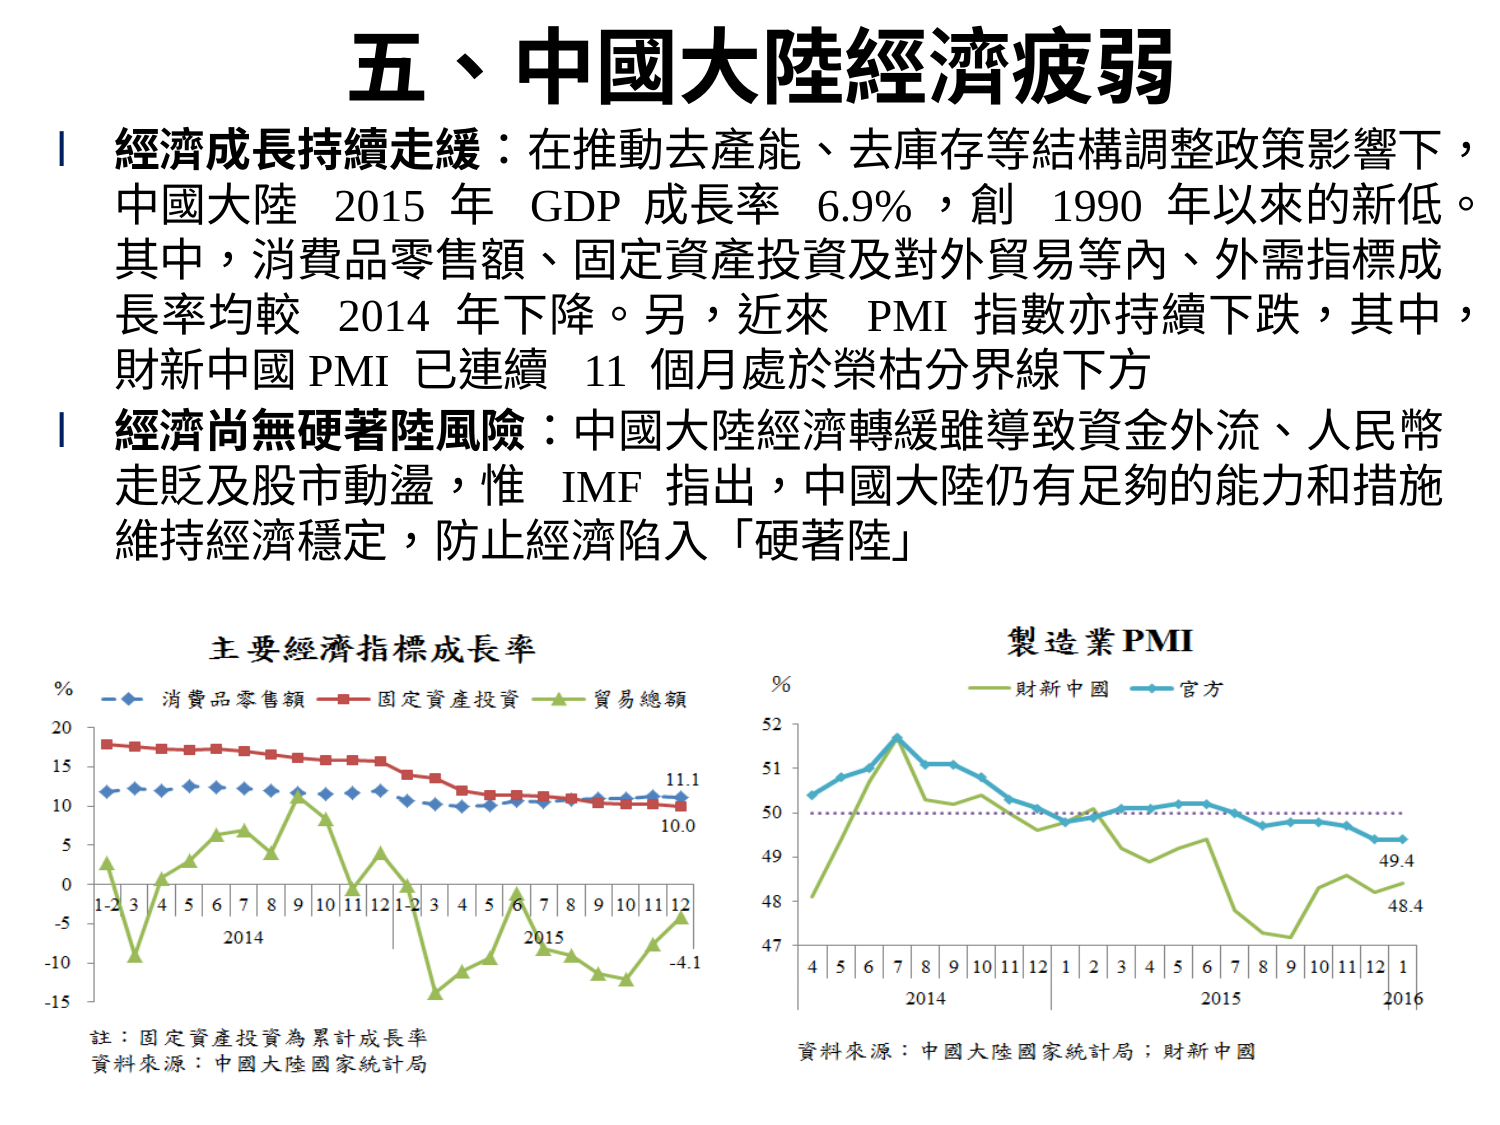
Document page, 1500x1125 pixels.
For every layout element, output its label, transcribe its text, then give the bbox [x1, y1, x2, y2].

text_box 經濟成長持續走緩：在推動去產能、去庫存等結構調整政策影響下，中國大陸 2015 年 GDP 成長率 6.9%，創 1990 年以來的新低。其中，消費品零售額、固定資產投資及對外貿易等內、外需指標成長率均較 2014 年下降。另，近來 PMI 指數亦持續下跌，其中，財新中國PMI 已連續 11 個月處於榮枯分界線下方 經濟尚無硬著陸風險：中國大陸經濟轉緩雖導致資金外流、人民幣走貶及股市動盪，惟 IMF 指出，中國大陸仍有足夠的能力和措施維持經濟穩定，防止經濟陷入「硬著陸」 [41, 113, 1459, 575]
picture [35, 614, 1453, 1087]
text_box 五、中國大陸經濟疲弱 [111, 7, 1412, 113]
